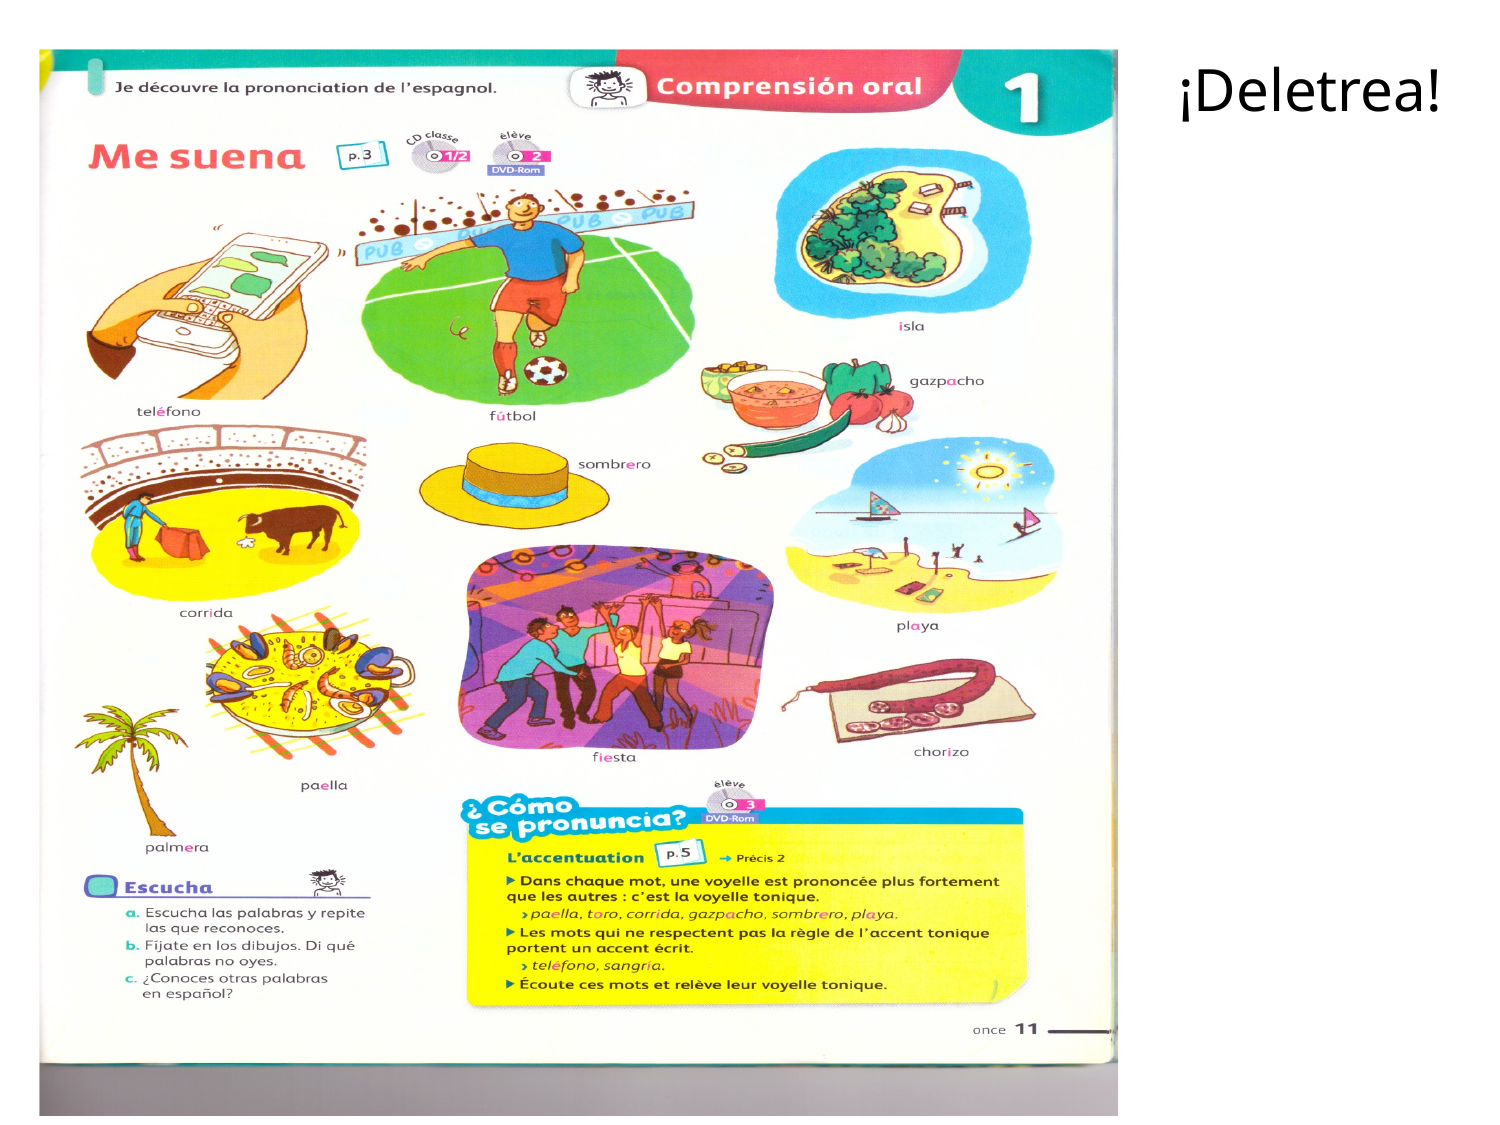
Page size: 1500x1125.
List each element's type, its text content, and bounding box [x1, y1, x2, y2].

picture [29, 42, 1128, 1123]
text_box ¡Deletrea! [1163, 41, 1483, 128]
